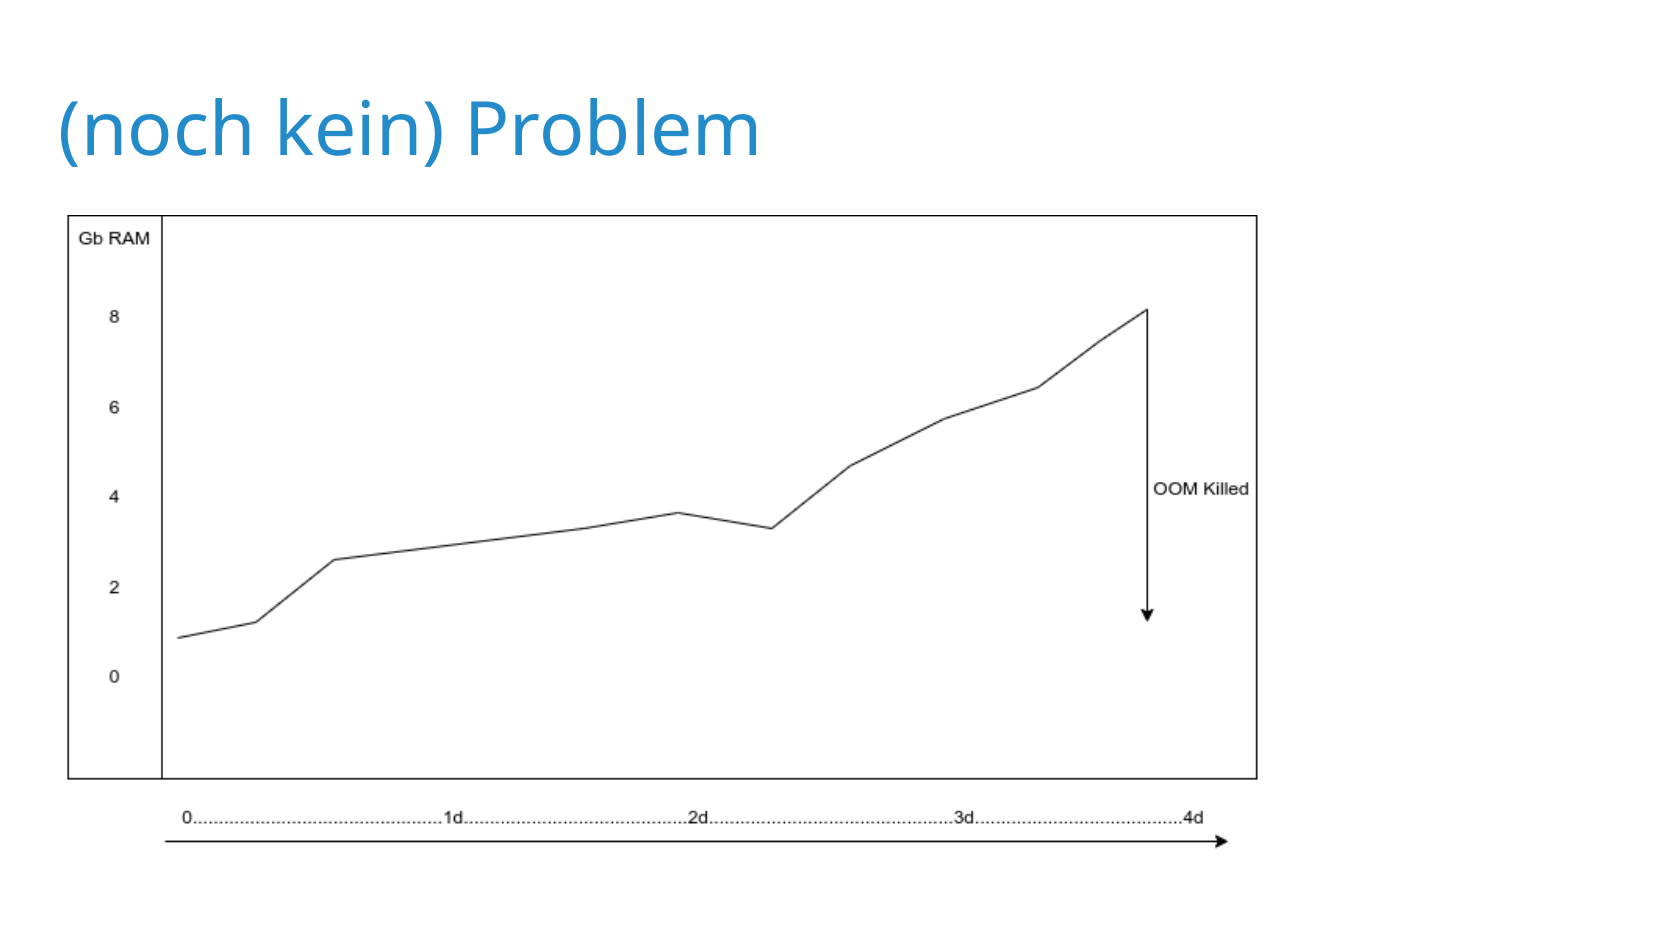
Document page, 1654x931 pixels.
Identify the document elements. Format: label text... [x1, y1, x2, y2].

title (noch kein) Problem [59, 59, 1595, 178]
picture [52, 215, 1336, 856]
